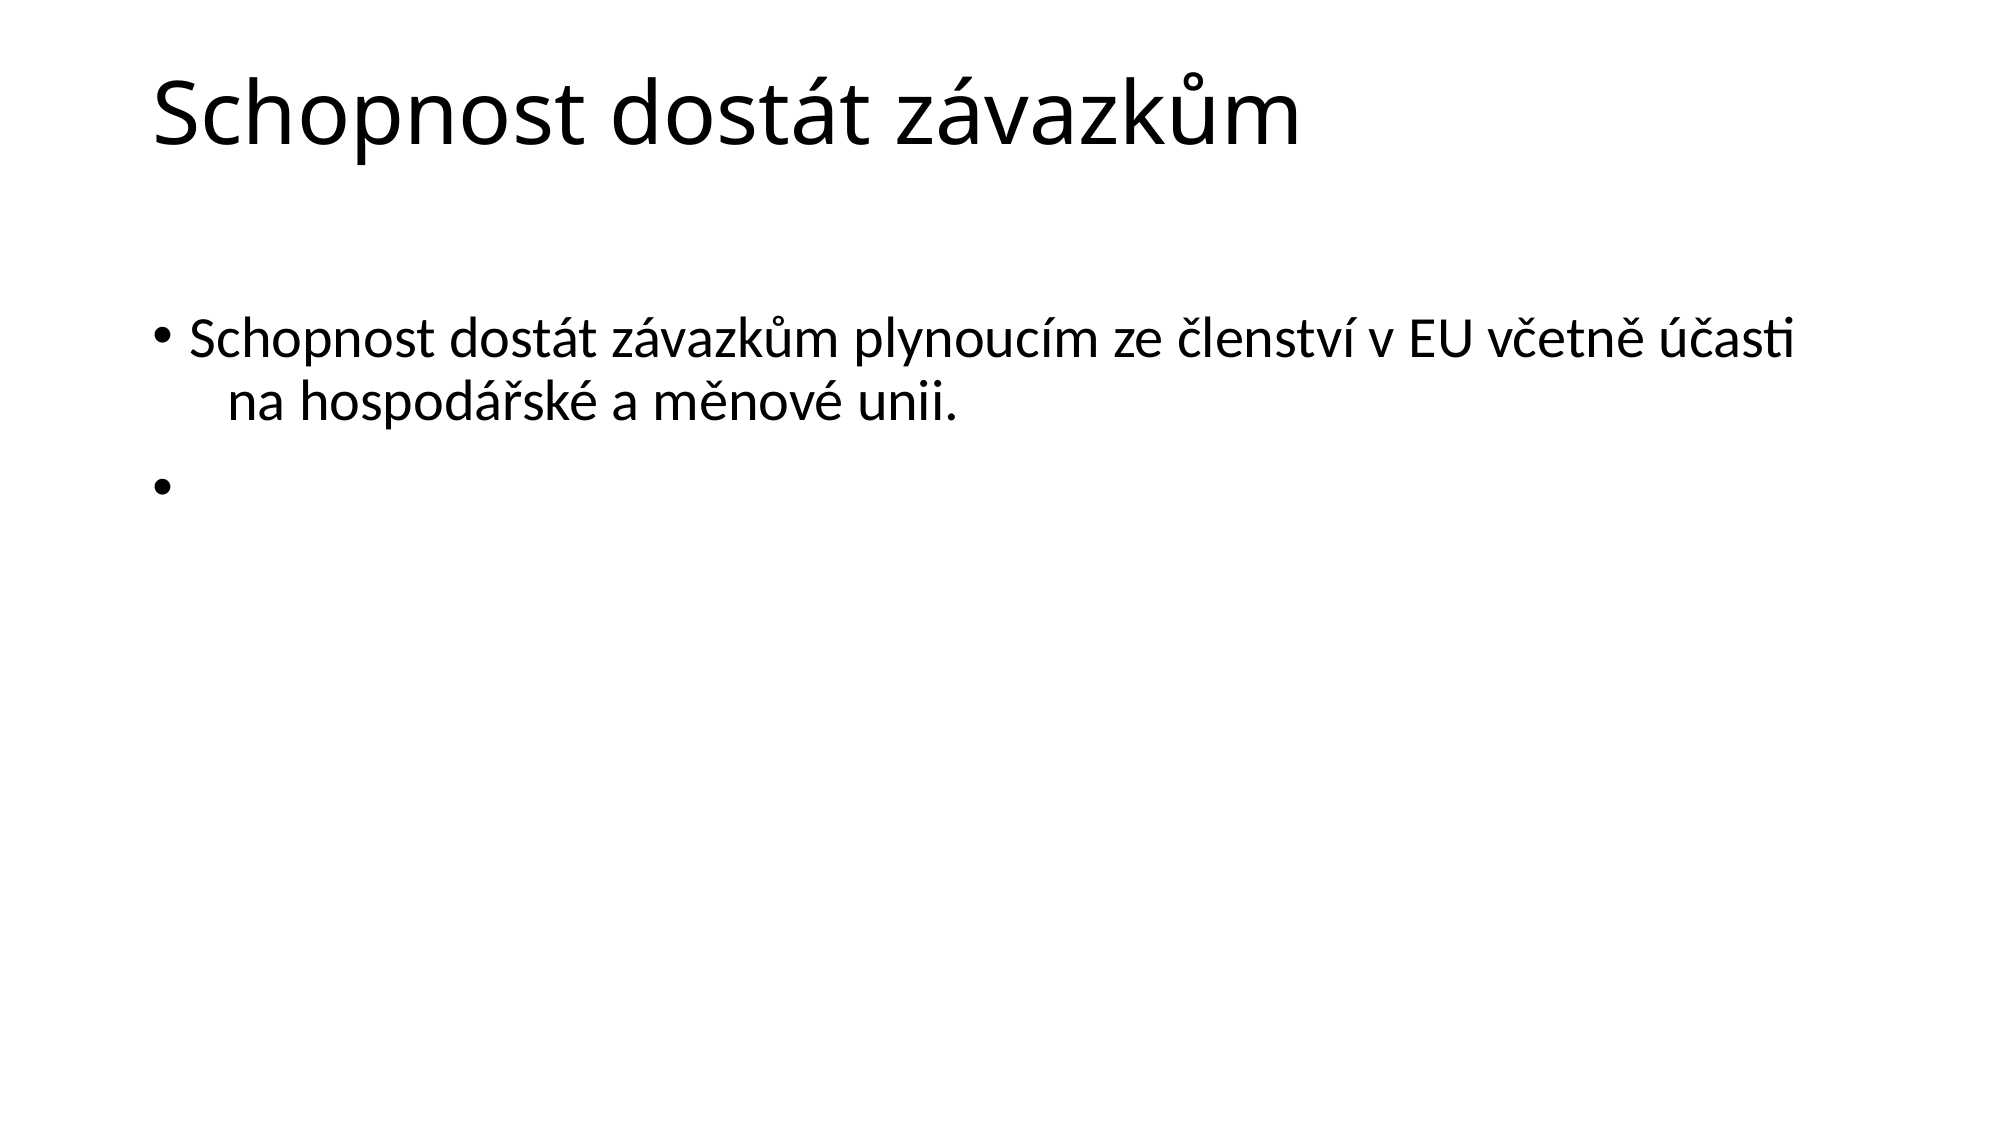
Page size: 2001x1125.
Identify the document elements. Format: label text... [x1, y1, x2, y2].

title Schopnost dostát závazkům [137, 59, 1863, 278]
list Schopnost dostát závazkům plynoucím ze členství v EU včetně účasti na hospodářské a měnové unii. [137, 299, 1863, 1014]
